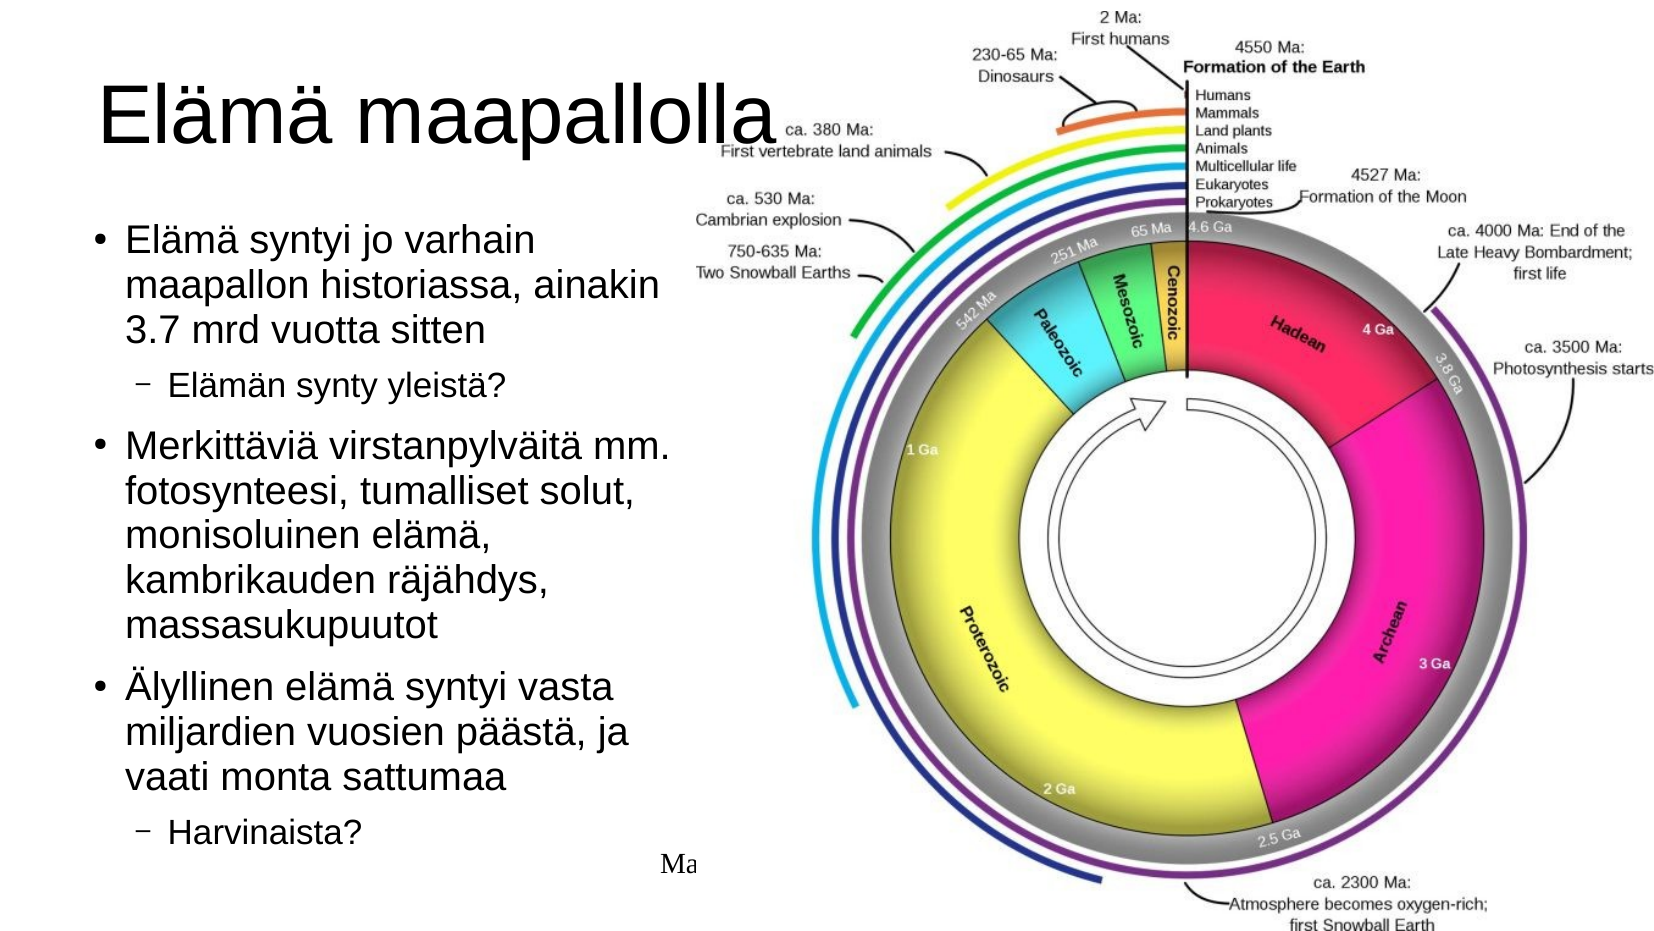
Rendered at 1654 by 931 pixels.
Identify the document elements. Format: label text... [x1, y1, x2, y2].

picture [696, 11, 1654, 931]
title Elämä maapallolla [82, 37, 792, 193]
list Elämä syntyi jo varhain maapallon historiassa, ainakin 3.7 mrd vuotta sitten Elämän synty yleistä? Merkittäviä virstanpylväitä mm. fotosynteesi, tumalliset solut, monisoluinen elämä, kambrikauden räjähdys, massasukupuutot Älyllinen elämä syntyi vasta miljardien vuosien päästä, ja vaati monta sattumaa Harvinaista? [82, 217, 686, 863]
